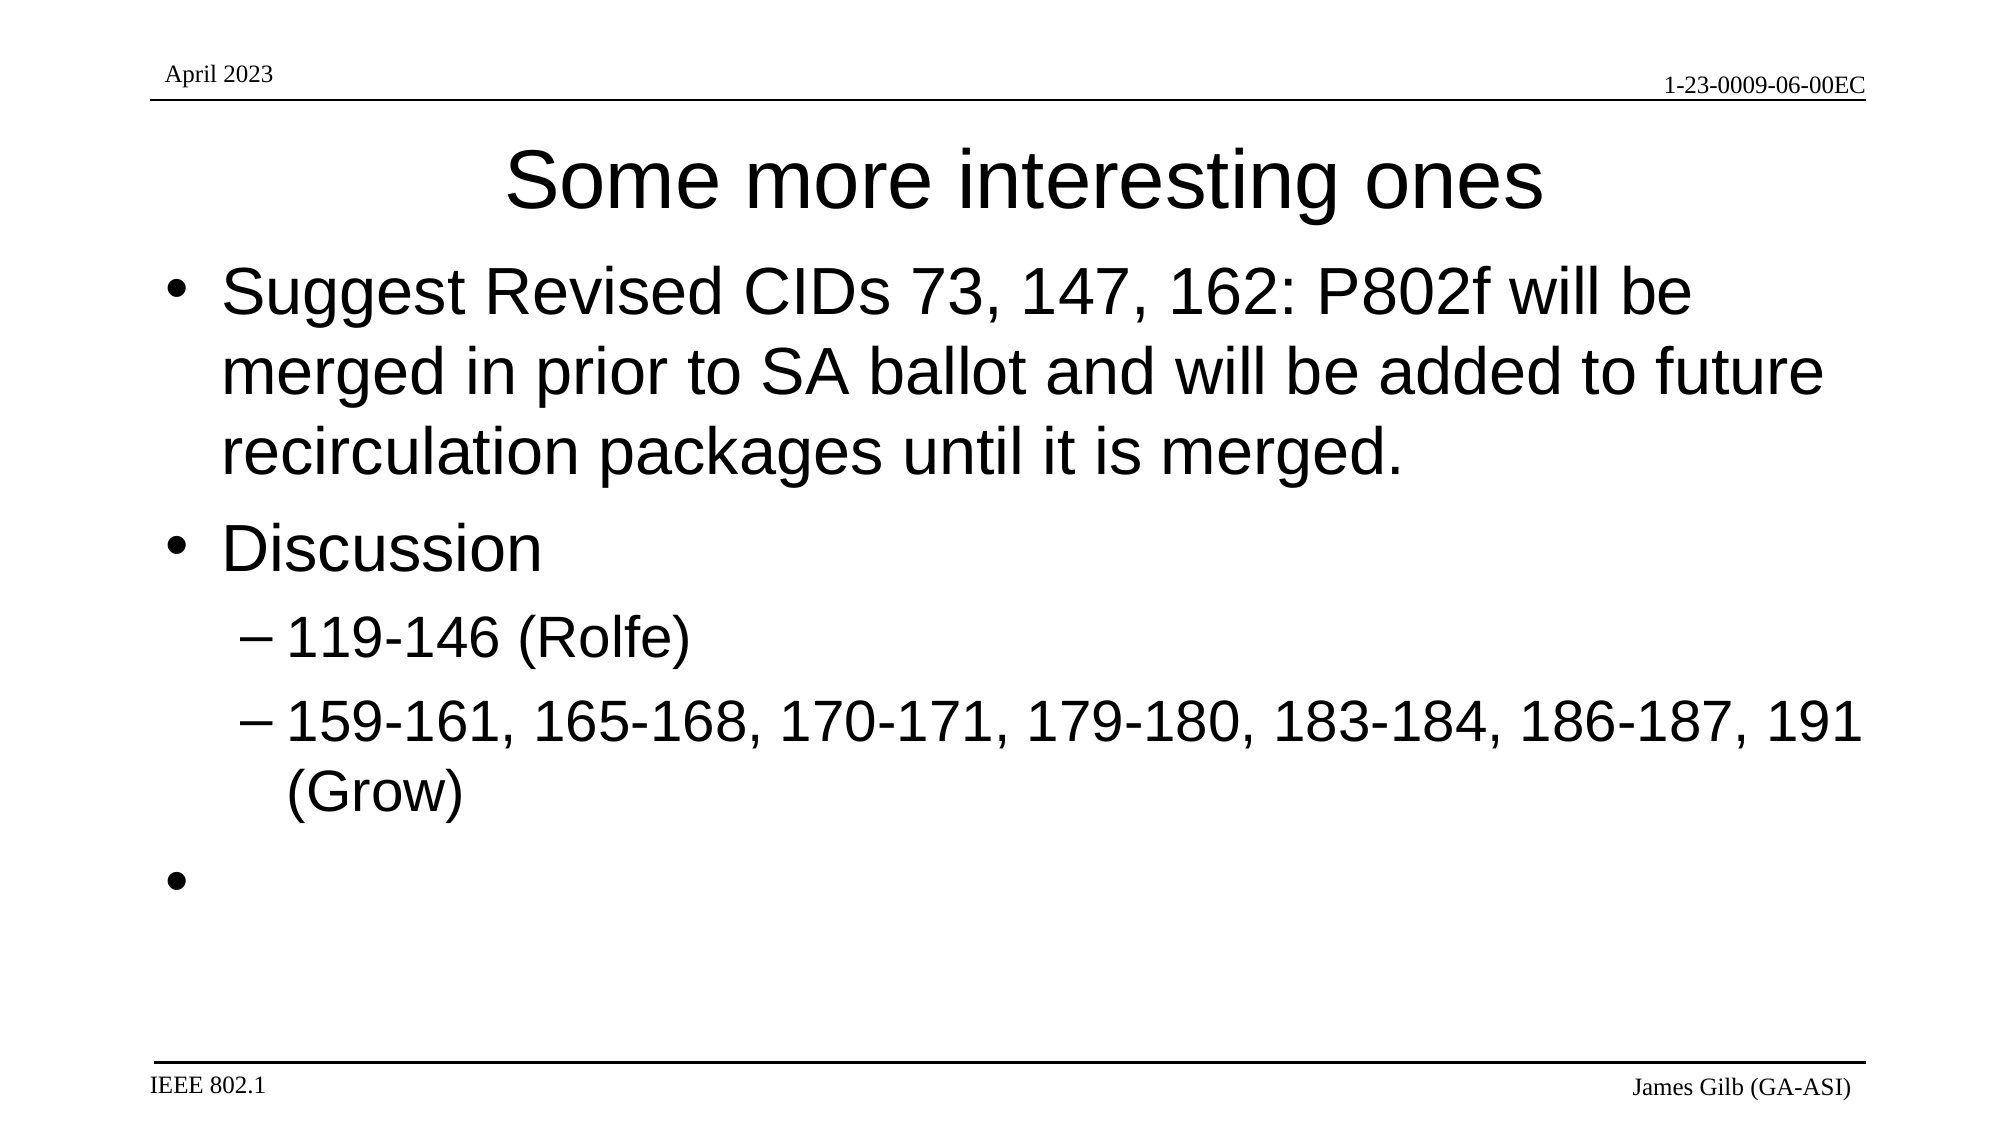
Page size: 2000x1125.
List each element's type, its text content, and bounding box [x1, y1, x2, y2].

title Some more interesting ones [149, 112, 1900, 238]
list Suggest Revised CIDs 73, 147, 162: P802f will be merged in prior to SA ballot and will be added to future recirculation packages until it is merged. Discussion 119-146 (Rolfe) 159-161, 165-168, 170-171, 179-180, 183-184, 186-187, 191 (Grow) [150, 239, 1900, 1051]
